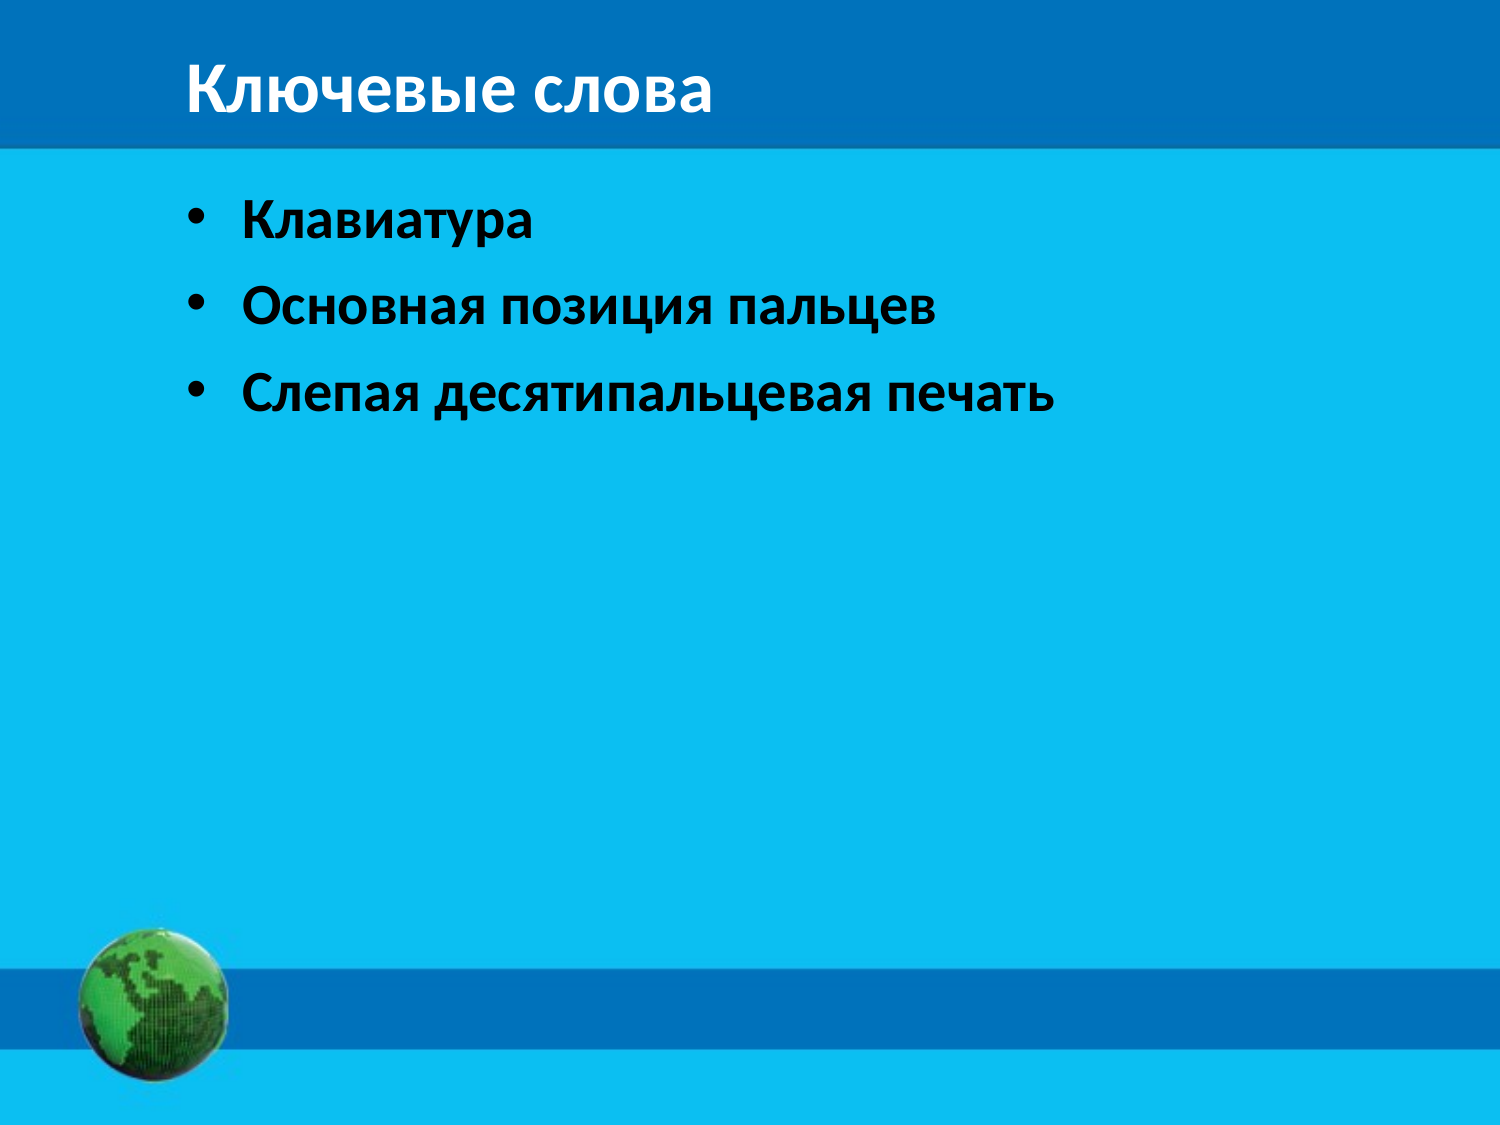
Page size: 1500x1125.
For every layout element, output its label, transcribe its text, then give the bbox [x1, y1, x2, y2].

picture [0, 924, 1500, 1084]
title Ключевые слова [171, 30, 1425, 135]
list Клавиатура Основная позиция пальцев Слепая десятипальцевая печать [171, 172, 1425, 1005]
picture [0, 0, 1500, 146]
